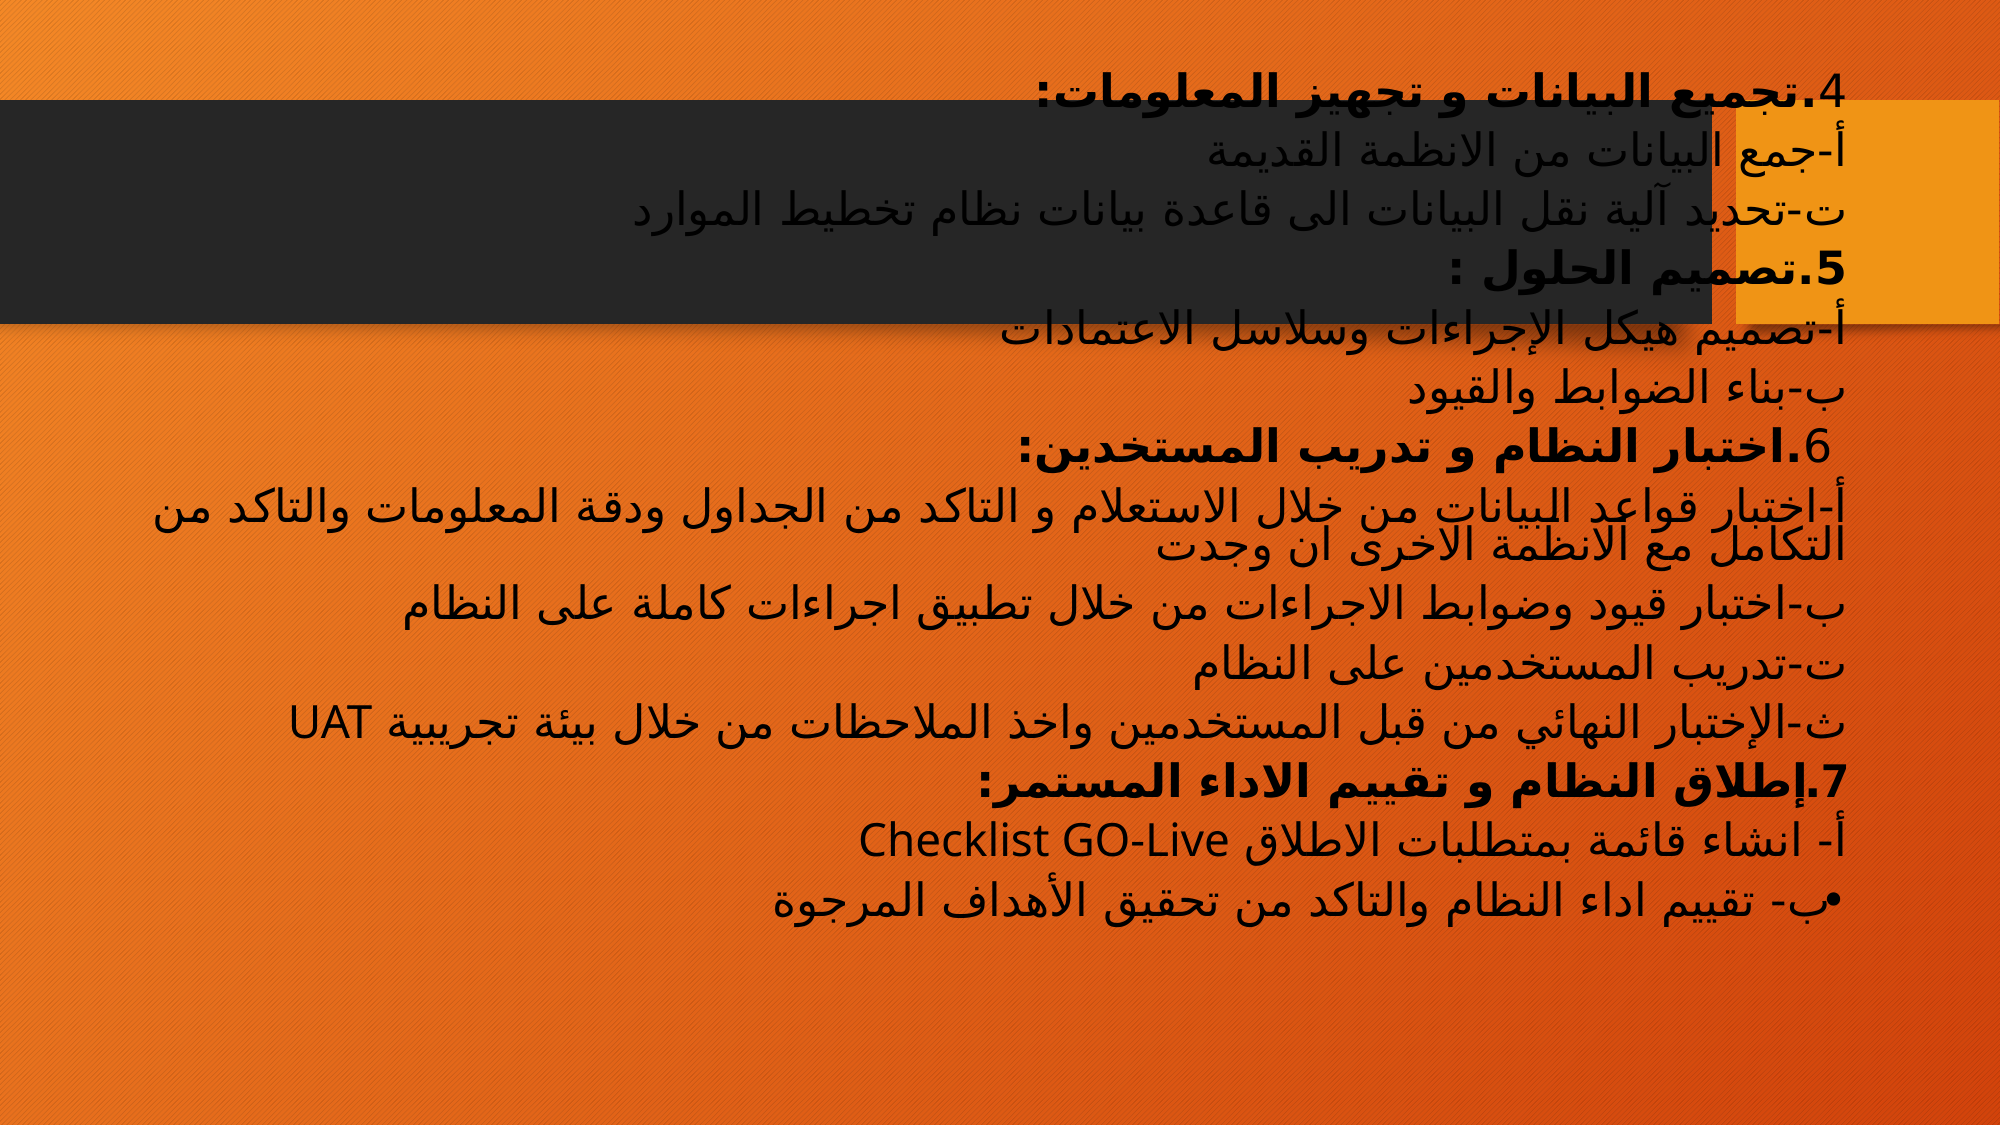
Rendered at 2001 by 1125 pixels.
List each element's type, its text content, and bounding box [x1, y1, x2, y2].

list 4.تجميع البيانات و تجهيز المعلومات: أ‌-جمع البيانات من الانظمة القديمة ت‌-تحديد آلية نقل البيانات الى قاعدة بيانات نظام تخطيط الموارد 5.تصميم الحلول : أ‌-تصميم هيكل الإجراءات وسلاسل الاعتمادات ب‌-بناء الضوابط والقيود 6.اختبار النظام و تدريب المستخدين: أ‌-اختبار قواعد البيانات من خلال الاستعلام و التاكد من الجداول ودقة المعلومات والتاكد من التكامل مع الانظمة الاخرى ان وجدت ب‌-اختبار قيود وضوابط الاجراءات من خلال تطبيق اجراءات كاملة على النظام ت‌-تدريب المستخدمين على النظام ث‌-الإختبار النهائي من قبل المستخدمين واخذ الملاحظات من خلال بيئة تجريبية UAT 7.إطلاق النظام و تقييم الاداء المستمر: أ‌- انشاء قائمة بمتطلبات الاطلاق Checklist GO-Live •ب‌- تقييم اداء النظام والتاكد من تحقيق الأهداف المرجوة [137, 68, 1863, 1014]
